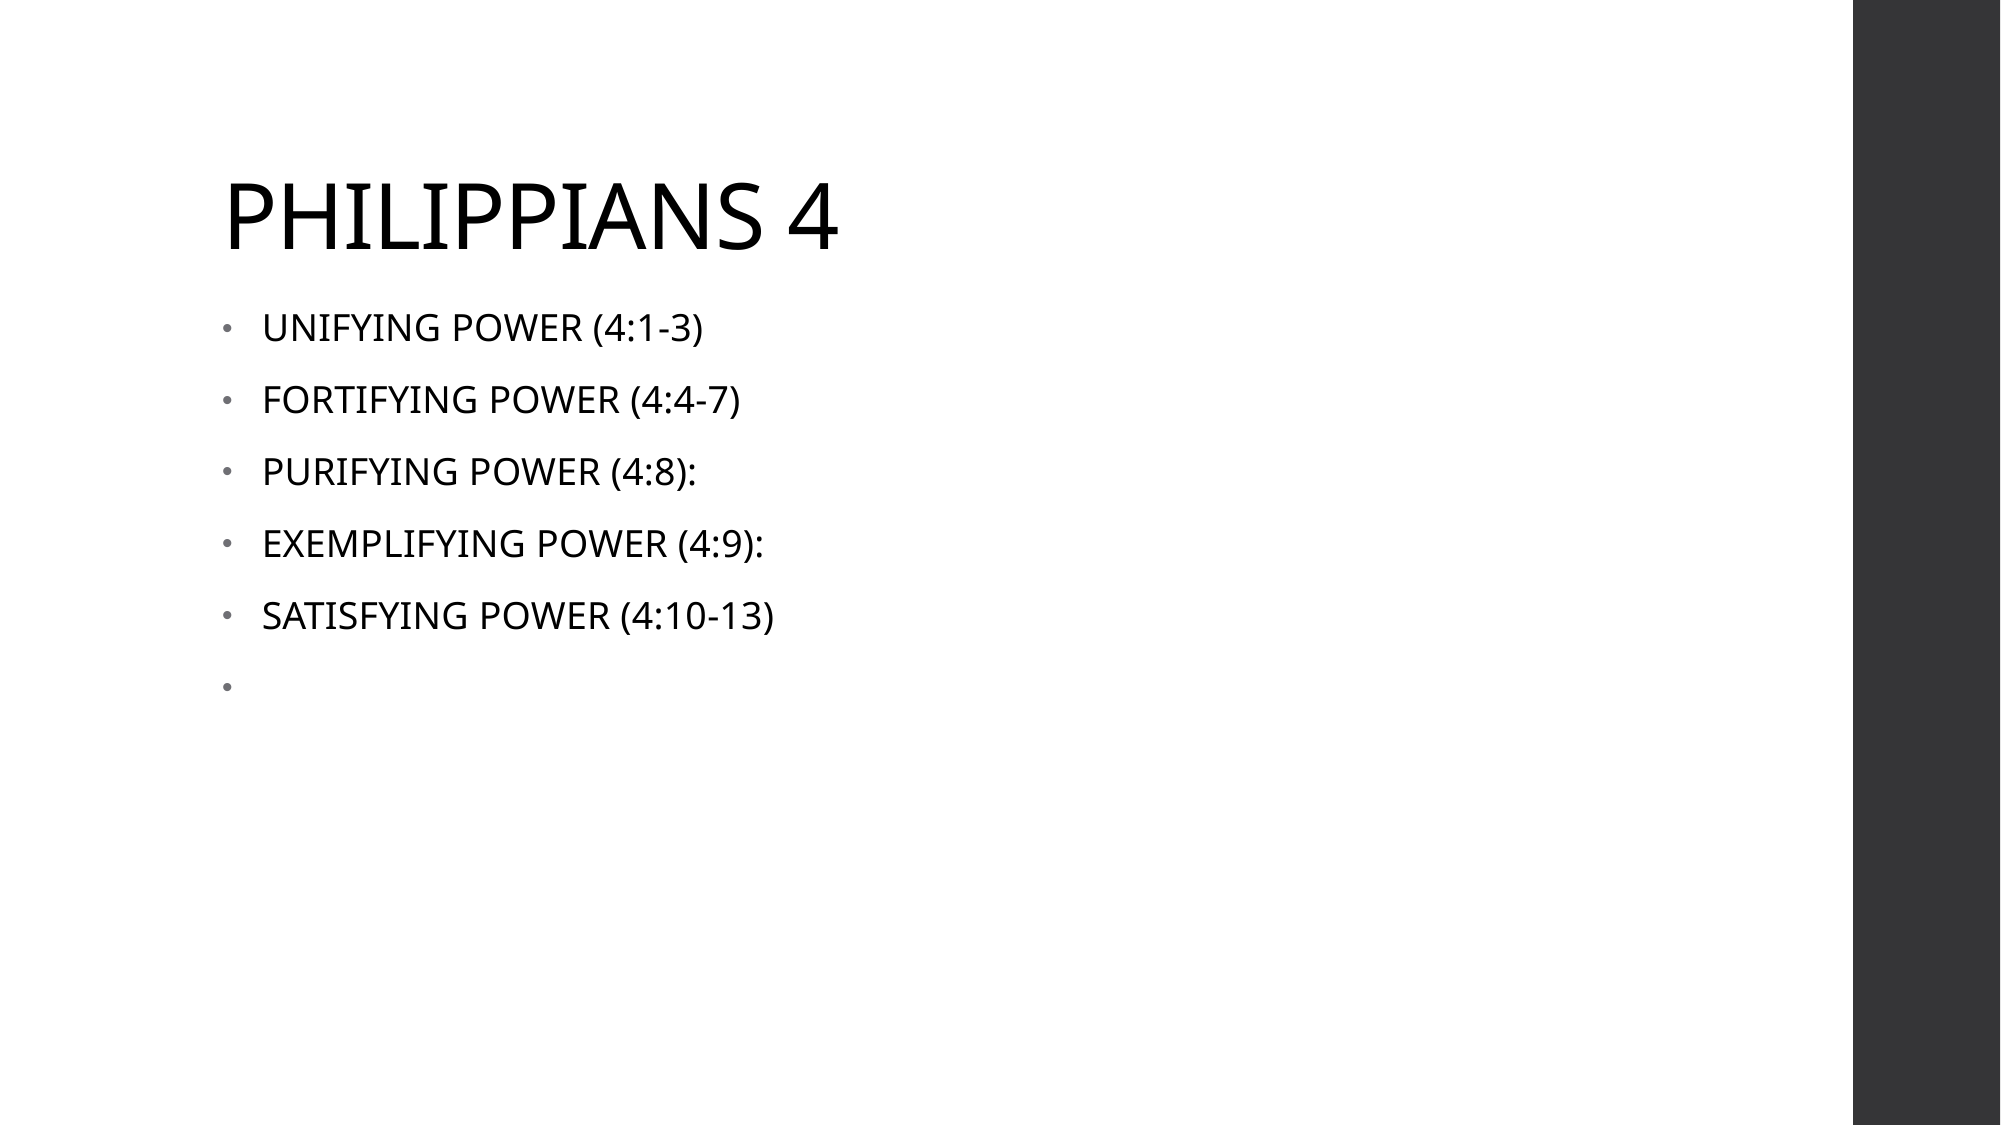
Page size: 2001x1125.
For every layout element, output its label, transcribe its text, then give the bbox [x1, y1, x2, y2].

list UNIFYING POWER (4:1-3) FORTIFYING POWER (4:4-7) PURIFYING POWER (4:8): EXEMPLIFYING POWER (4:9): SATISFYING POWER (4:10-13) [206, 299, 1617, 1014]
title PHILIPPIANS 4 [206, 60, 1797, 278]
